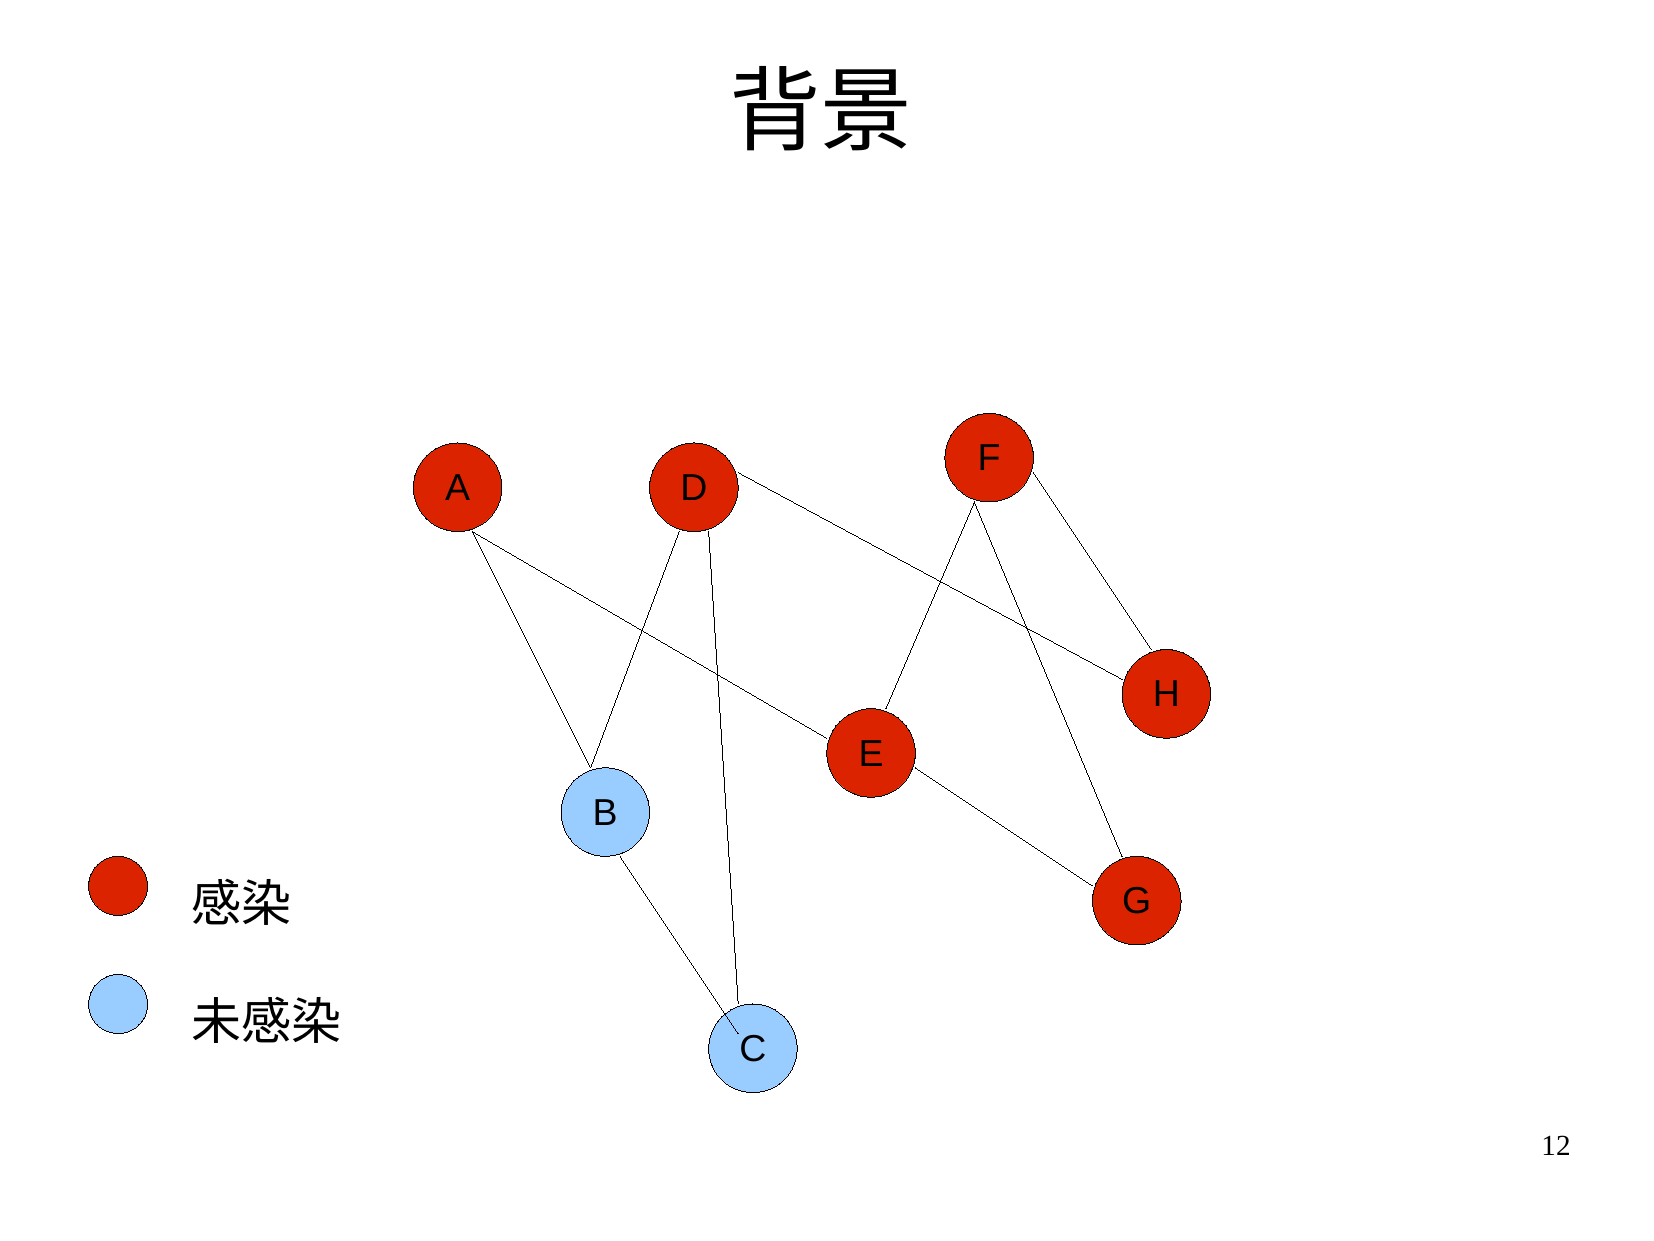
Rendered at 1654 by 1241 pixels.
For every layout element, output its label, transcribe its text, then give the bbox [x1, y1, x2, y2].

list [82, 206, 1571, 1109]
text_box 未感染 [177, 974, 384, 1040]
text_box E [826, 708, 916, 798]
text_box 感染 [177, 856, 384, 922]
text_box D [649, 442, 739, 532]
text_box C [708, 1003, 798, 1093]
text_box H [1122, 649, 1211, 739]
title 背景 [76, 0, 1565, 208]
text_box F [944, 413, 1034, 502]
text_box [88, 856, 148, 916]
text_box B [561, 767, 650, 857]
text_box A [413, 442, 502, 532]
text_box [88, 974, 148, 1034]
text_box G [1092, 856, 1182, 945]
